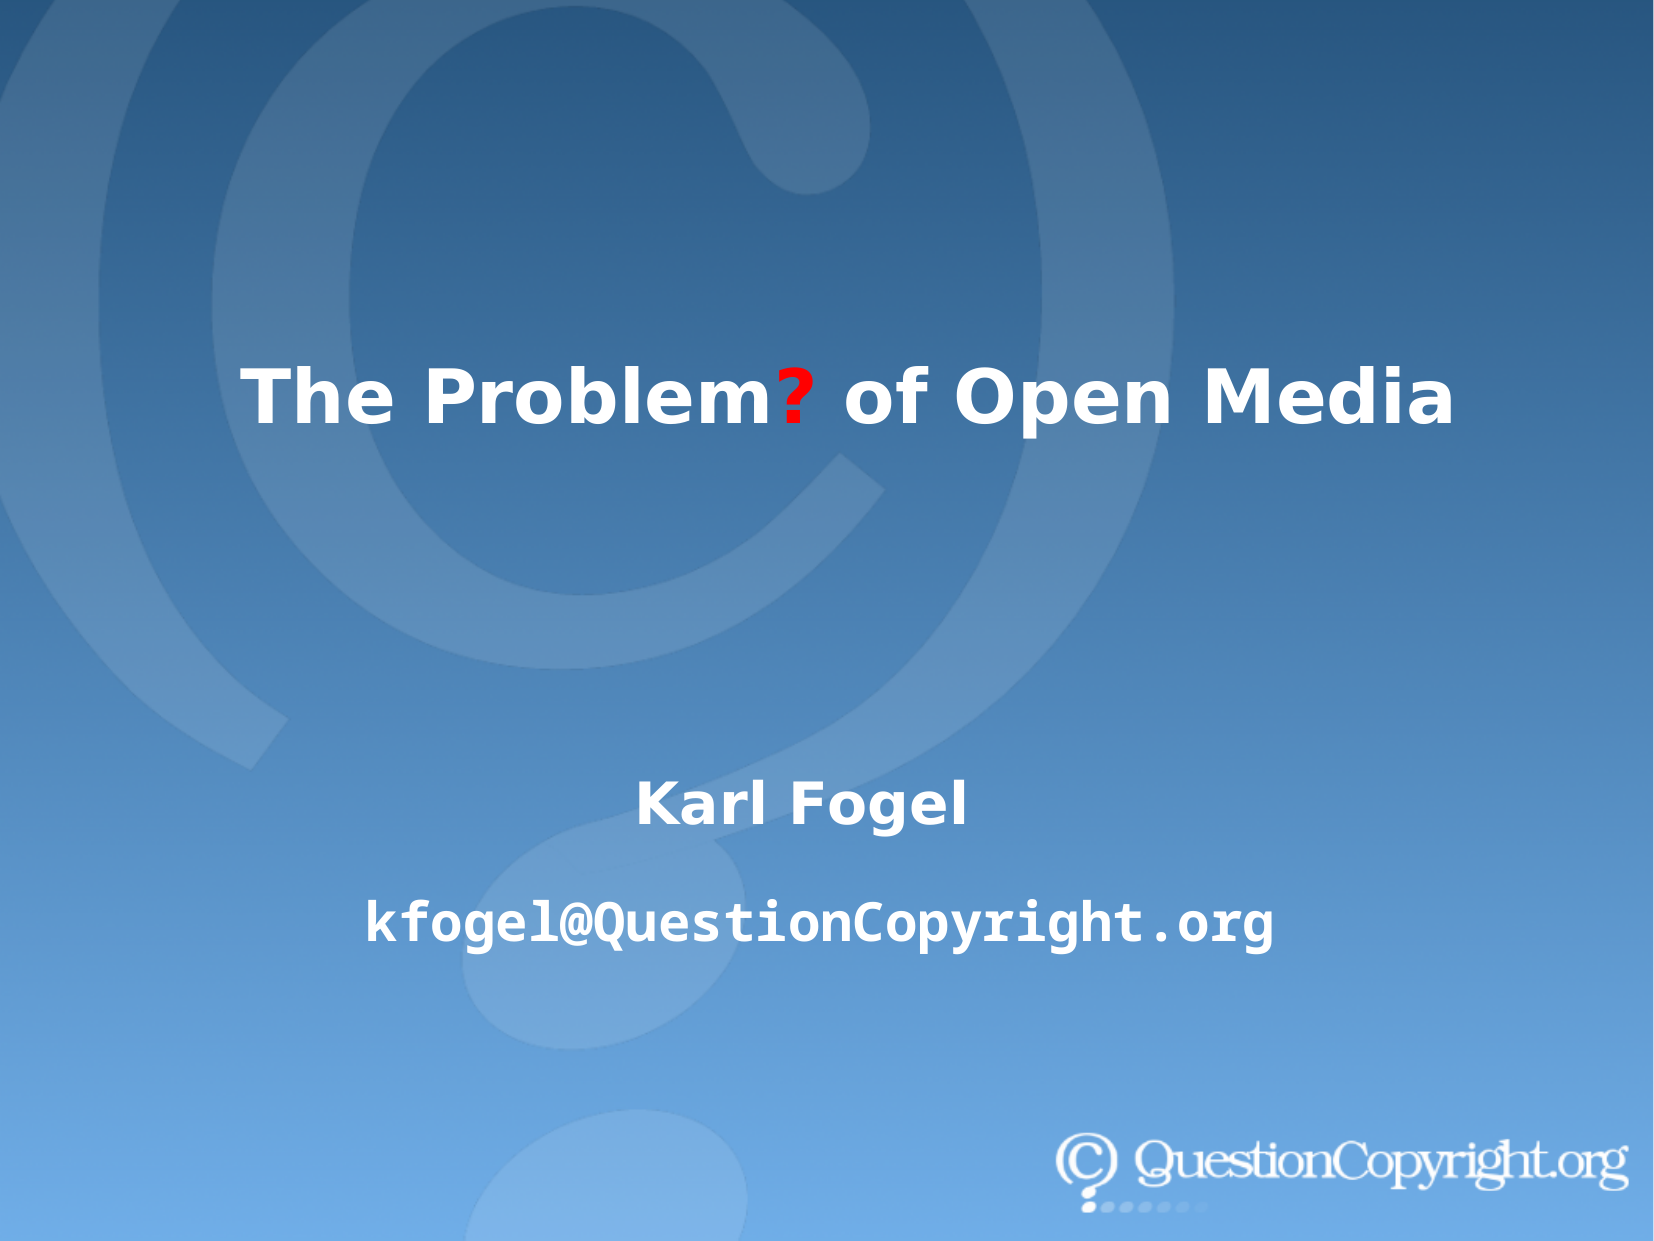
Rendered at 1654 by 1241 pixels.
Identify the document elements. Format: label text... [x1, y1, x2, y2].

text_box kfogel@QuestionCopyright.org [350, 876, 1291, 982]
picture [0, 0, 1654, 1241]
text_box The Problem? of Open Media [225, 346, 1473, 451]
text_box Karl Fogel [619, 763, 985, 846]
